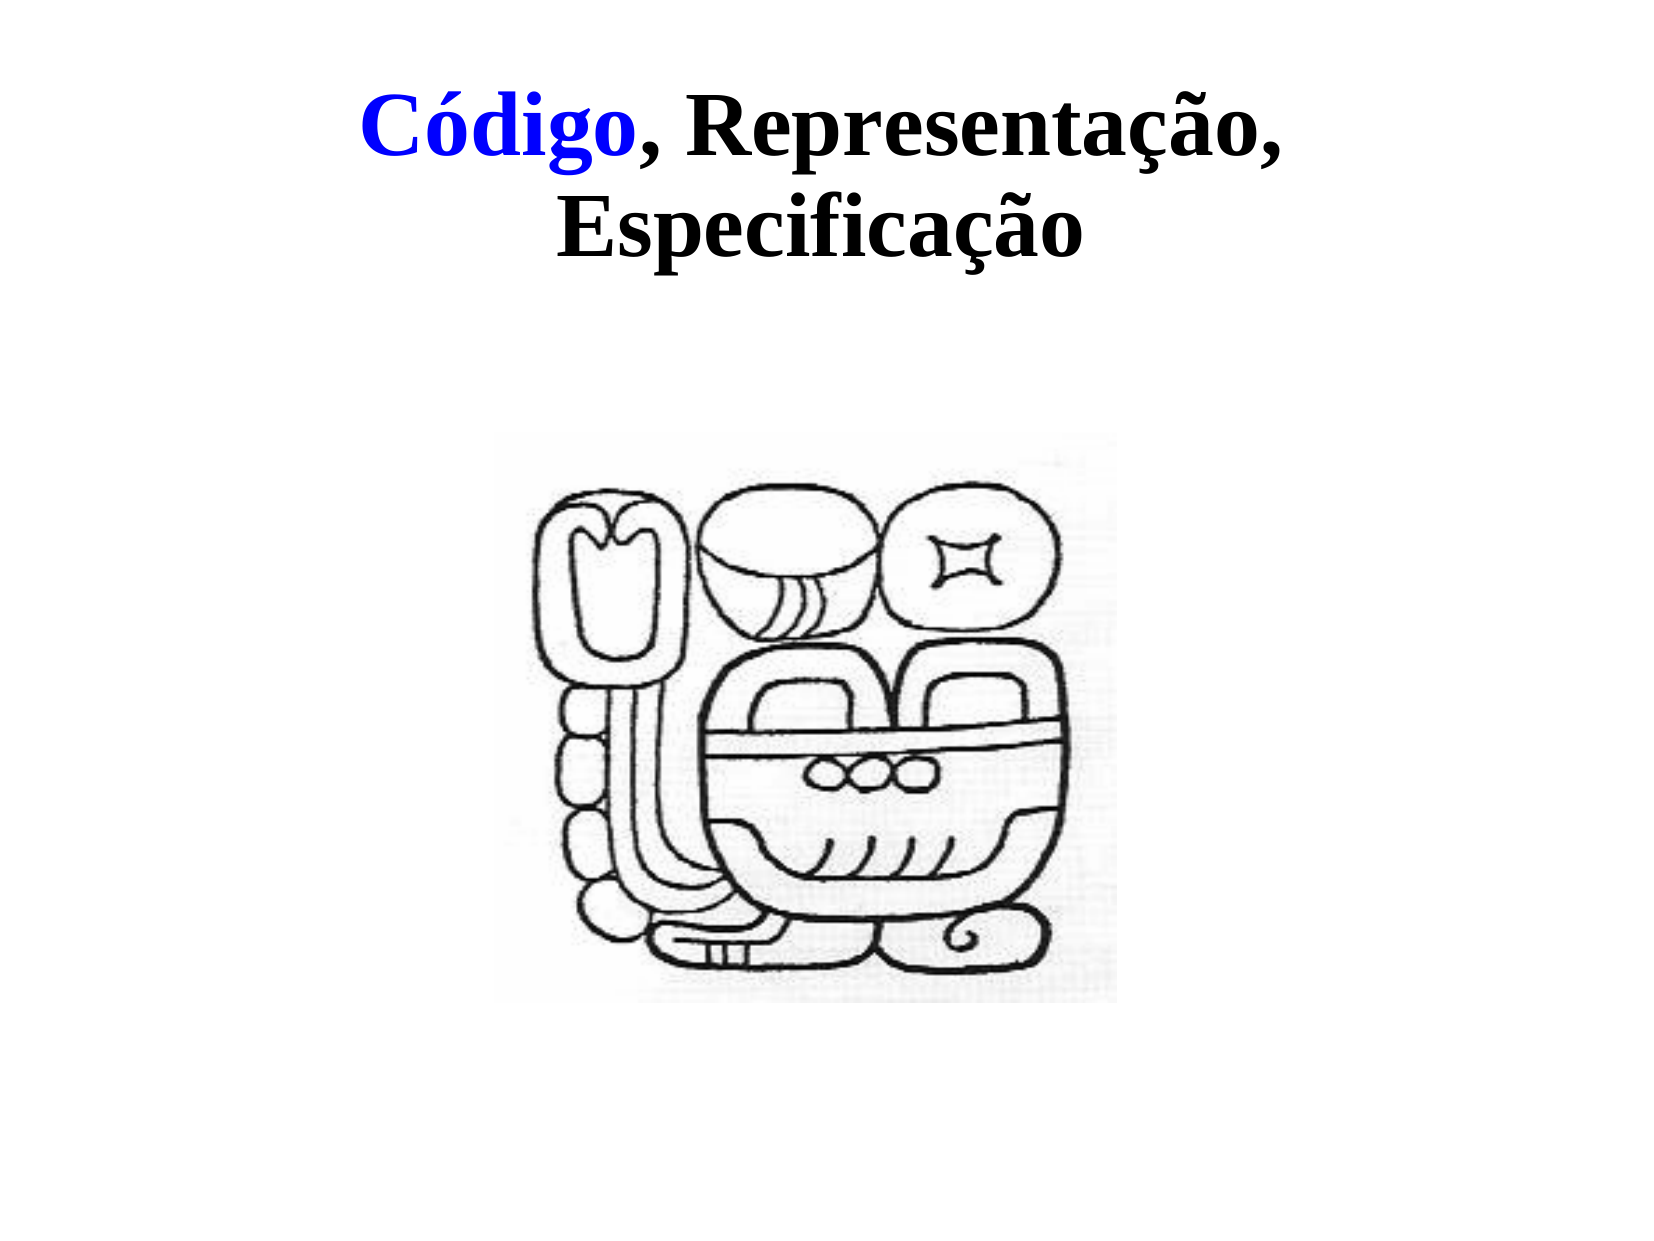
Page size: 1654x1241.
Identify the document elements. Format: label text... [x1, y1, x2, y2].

picture [494, 432, 1117, 1003]
title Código, Representação, Especificação [100, 47, 1543, 303]
